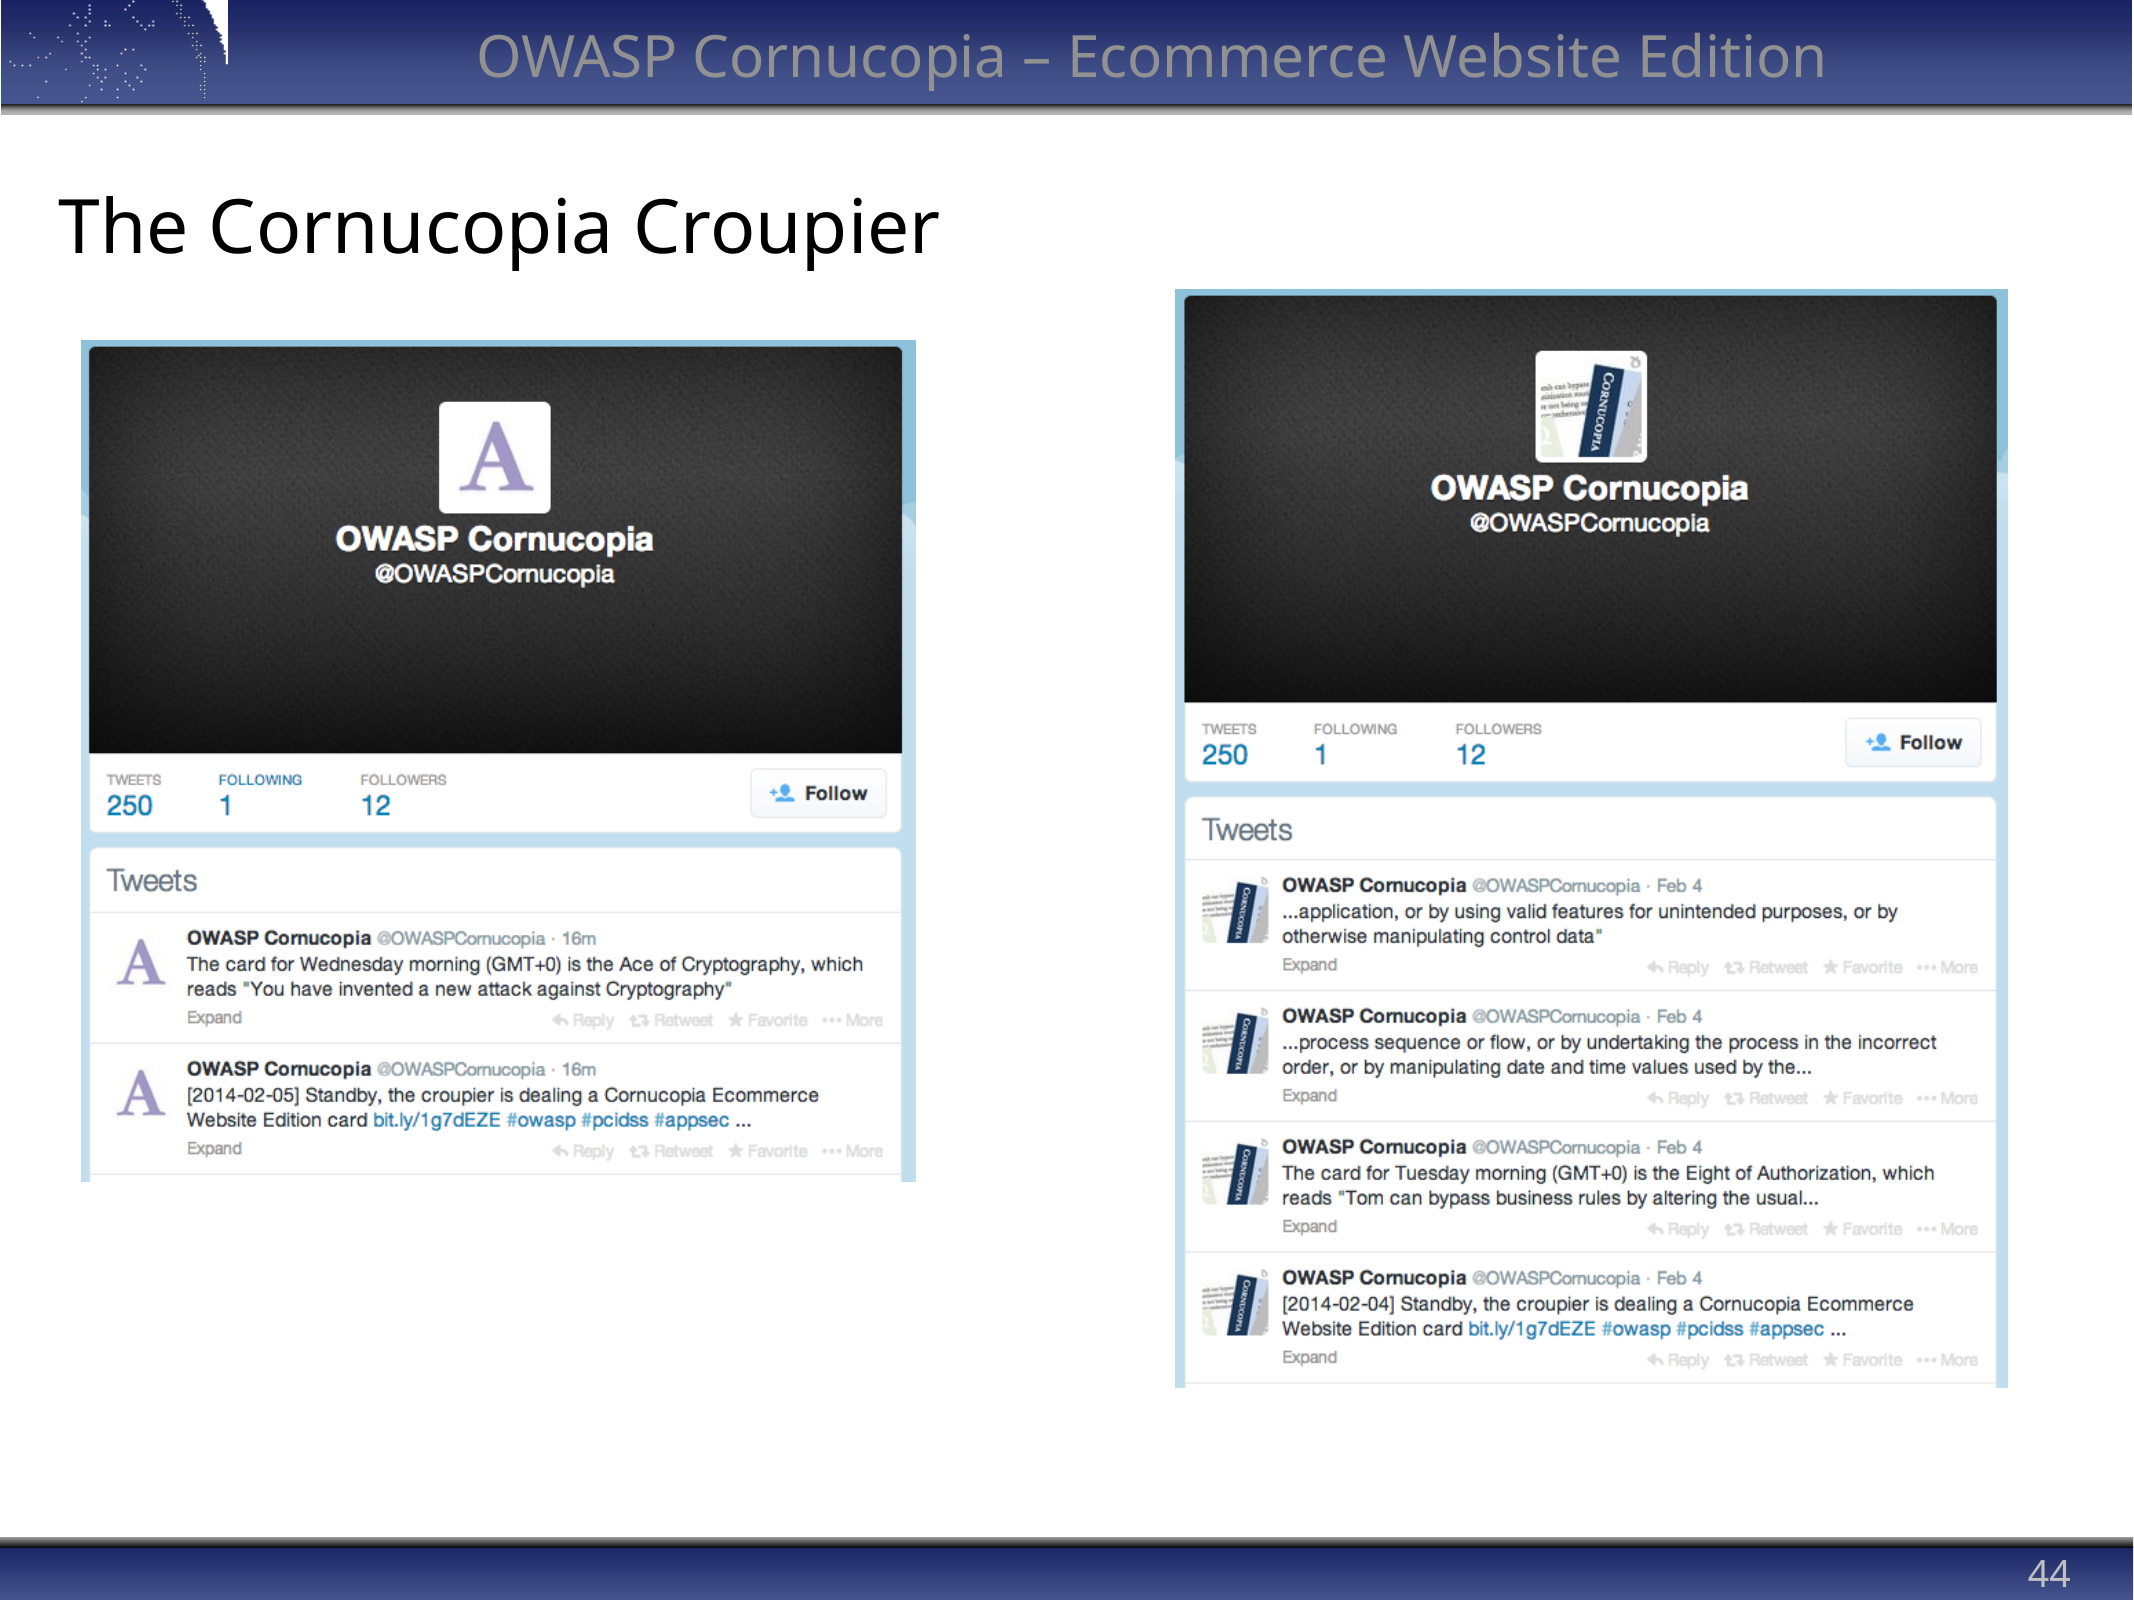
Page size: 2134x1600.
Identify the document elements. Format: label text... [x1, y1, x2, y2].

picture [81, 340, 916, 1182]
picture [1175, 289, 2008, 1388]
title The Cornucopia Croupier [58, 124, 2126, 325]
